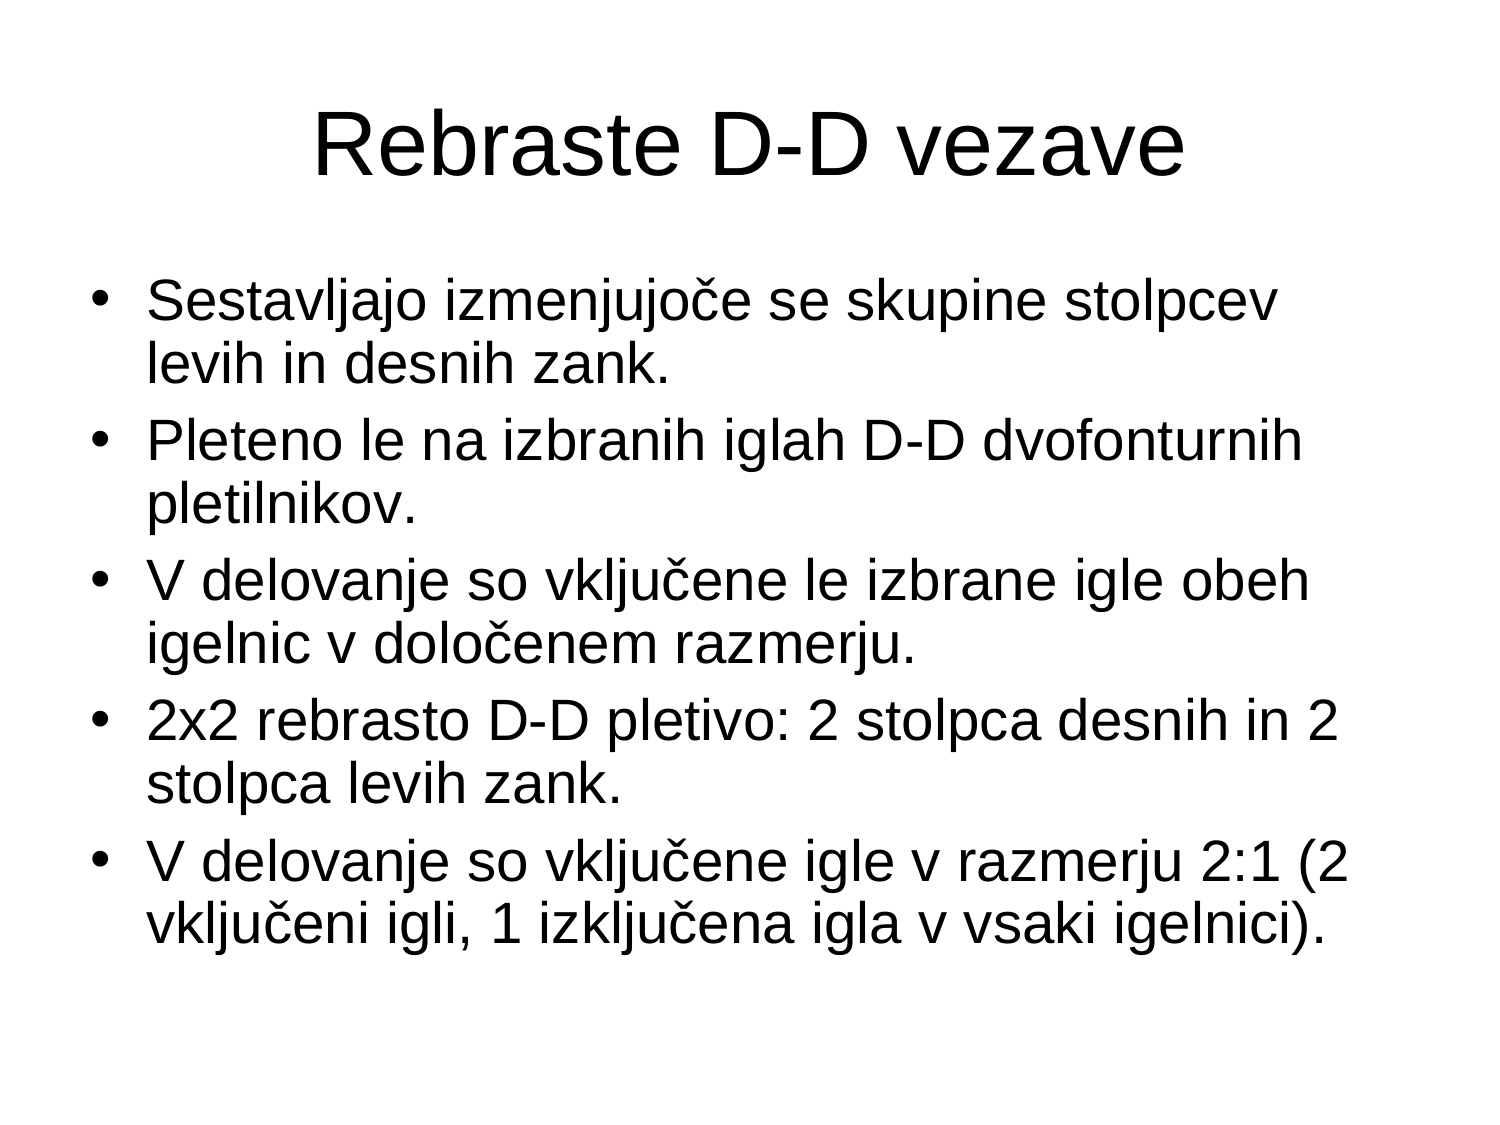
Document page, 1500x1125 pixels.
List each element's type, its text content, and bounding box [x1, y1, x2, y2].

title Rebraste D-D vezave [75, 45, 1426, 233]
list Sestavljajo izmenjujoče se skupine stolpcev levih in desnih zank. Pleteno le na izbranih iglah D-D dvofonturnih pletilnikov. V delovanje so vključene le izbrane igle obeh igelnic v določenem razmerju. 2x2 rebrasto D-D pletivo: 2 stolpca desnih in 2 stolpca levih zank. V delovanje so vključene igle v razmerju 2:1 (2 vključeni igli, 1 izključena igla v vsaki igelnici). [75, 262, 1426, 1006]
